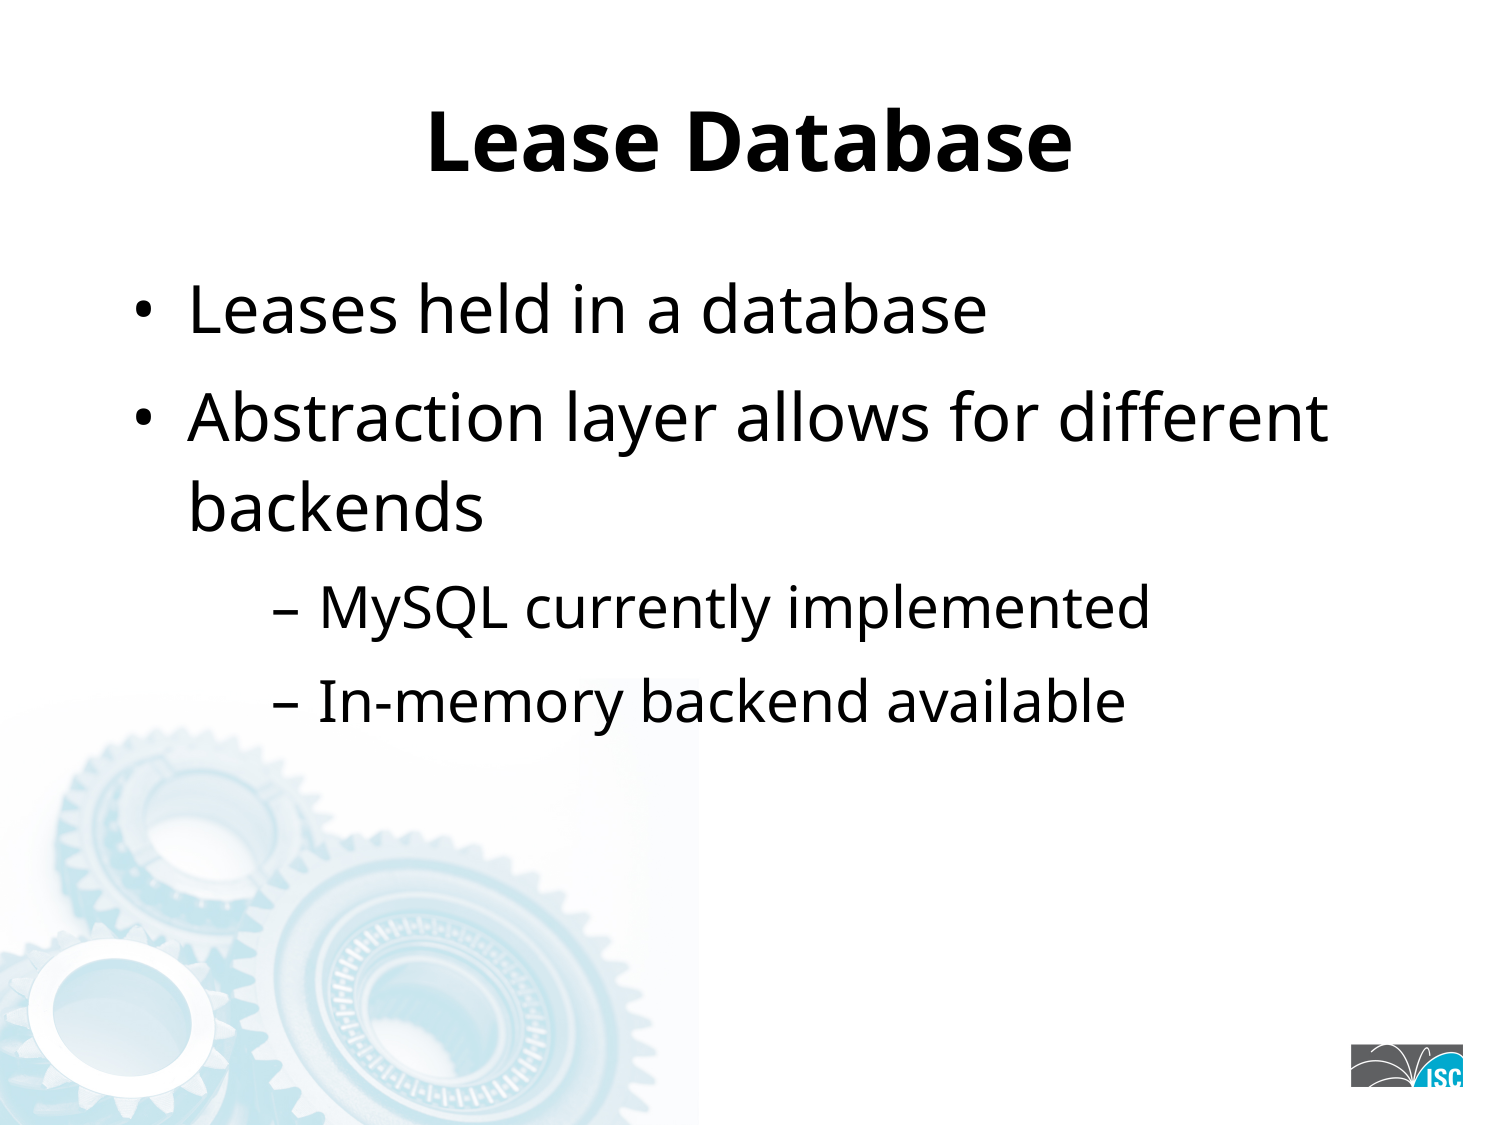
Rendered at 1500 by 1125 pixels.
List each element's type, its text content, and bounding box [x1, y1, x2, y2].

title Lease Database [75, 38, 1426, 240]
picture [0, 0, 1500, 1125]
list Leases held in a database Abstraction layer allows for different backends MySQL currently implemented In-memory backend available [75, 262, 1426, 991]
